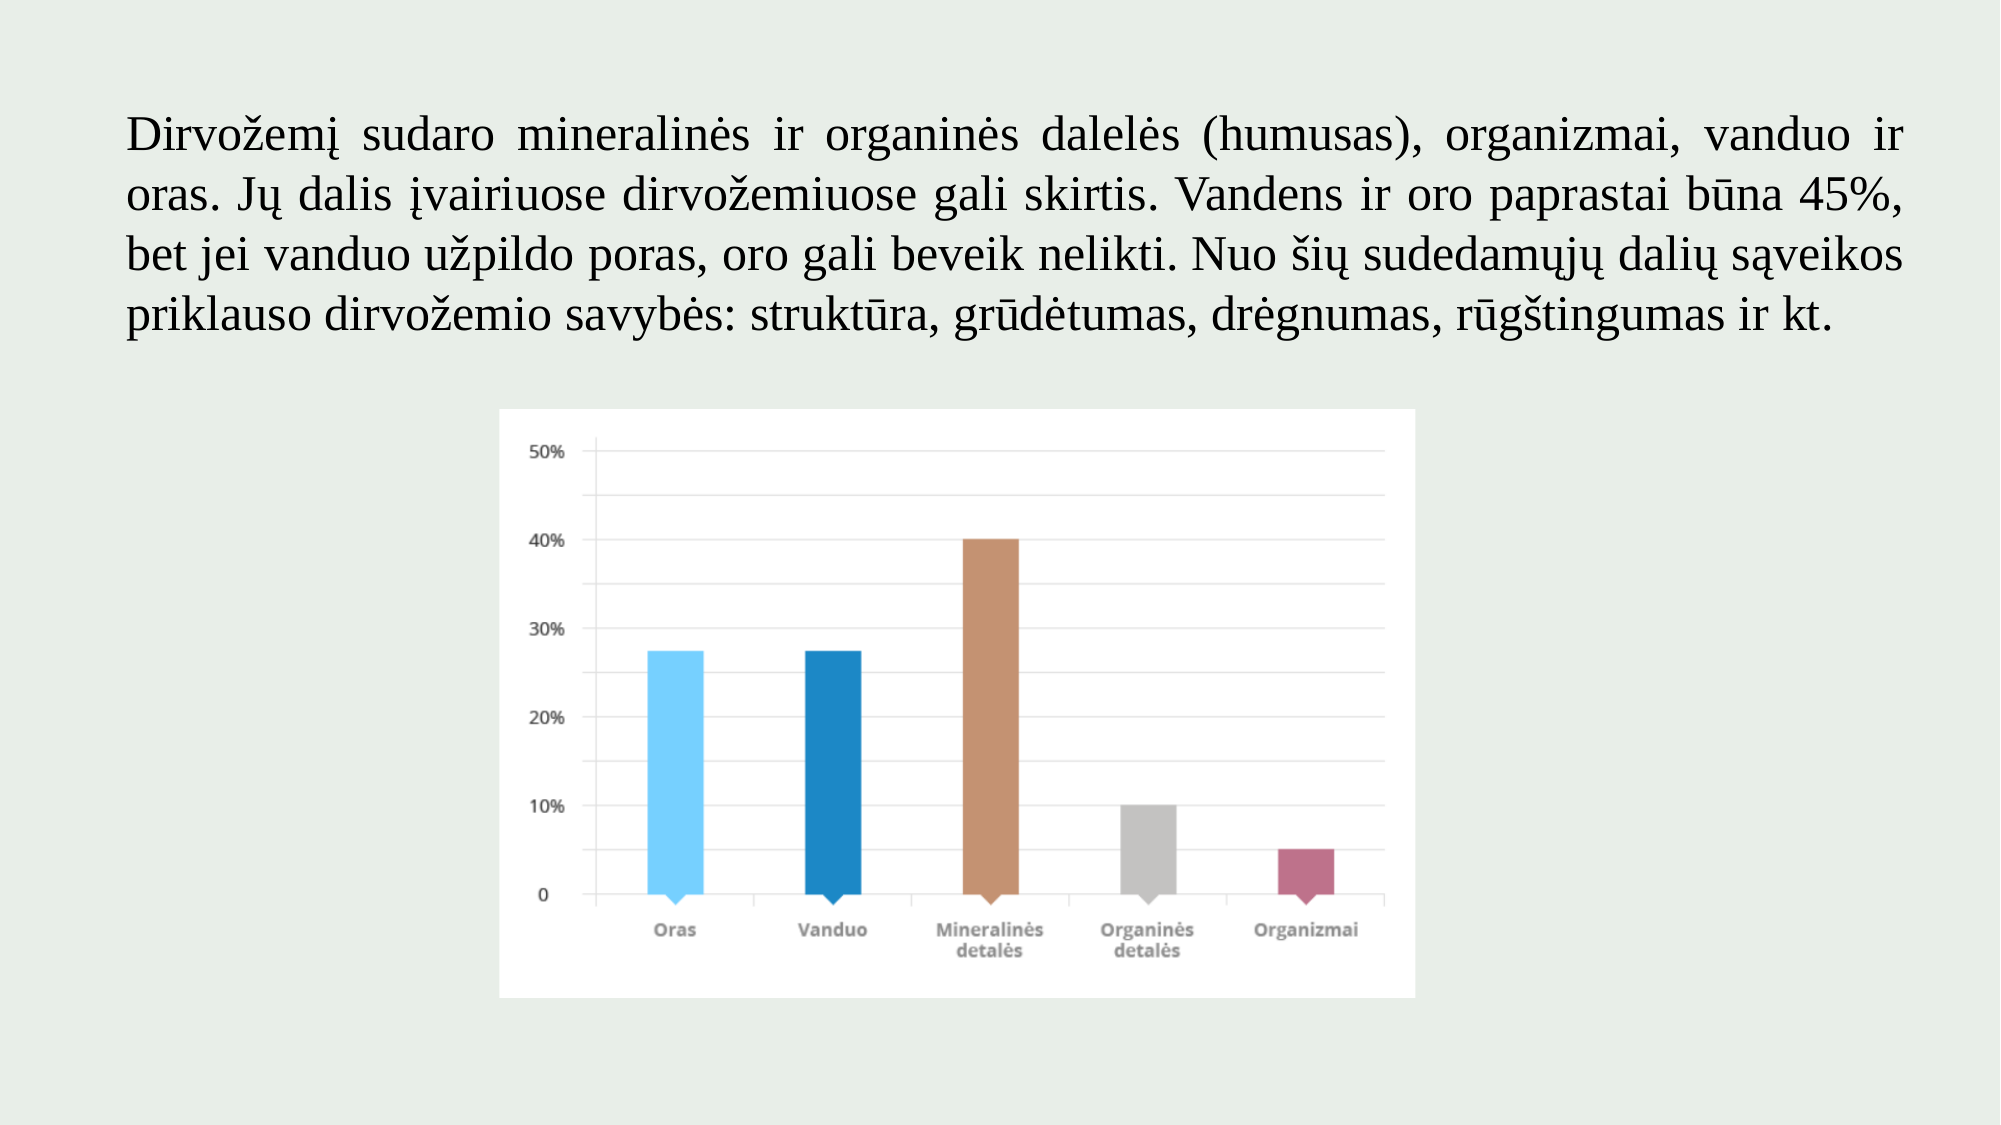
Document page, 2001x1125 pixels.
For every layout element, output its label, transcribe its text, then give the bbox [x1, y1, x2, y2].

picture [499, 409, 1416, 998]
text_box Dirvožemį sudaro mineralinės ir organinės dalelės (humusas), organizmai, vanduo ir oras. Jų dalis įvairiuose dirvožemiuose gali skirtis. Vandens ir oro paprastai būna 45%, bet jei vanduo užpildo poras, oro gali beveik nelikti. Nuo šių sudedamųjų dalių sąveikos priklauso dirvožemio savybės: struktūra, grūdėtumas, drėgnumas, rūgštingumas ir kt. [111, 92, 1921, 351]
